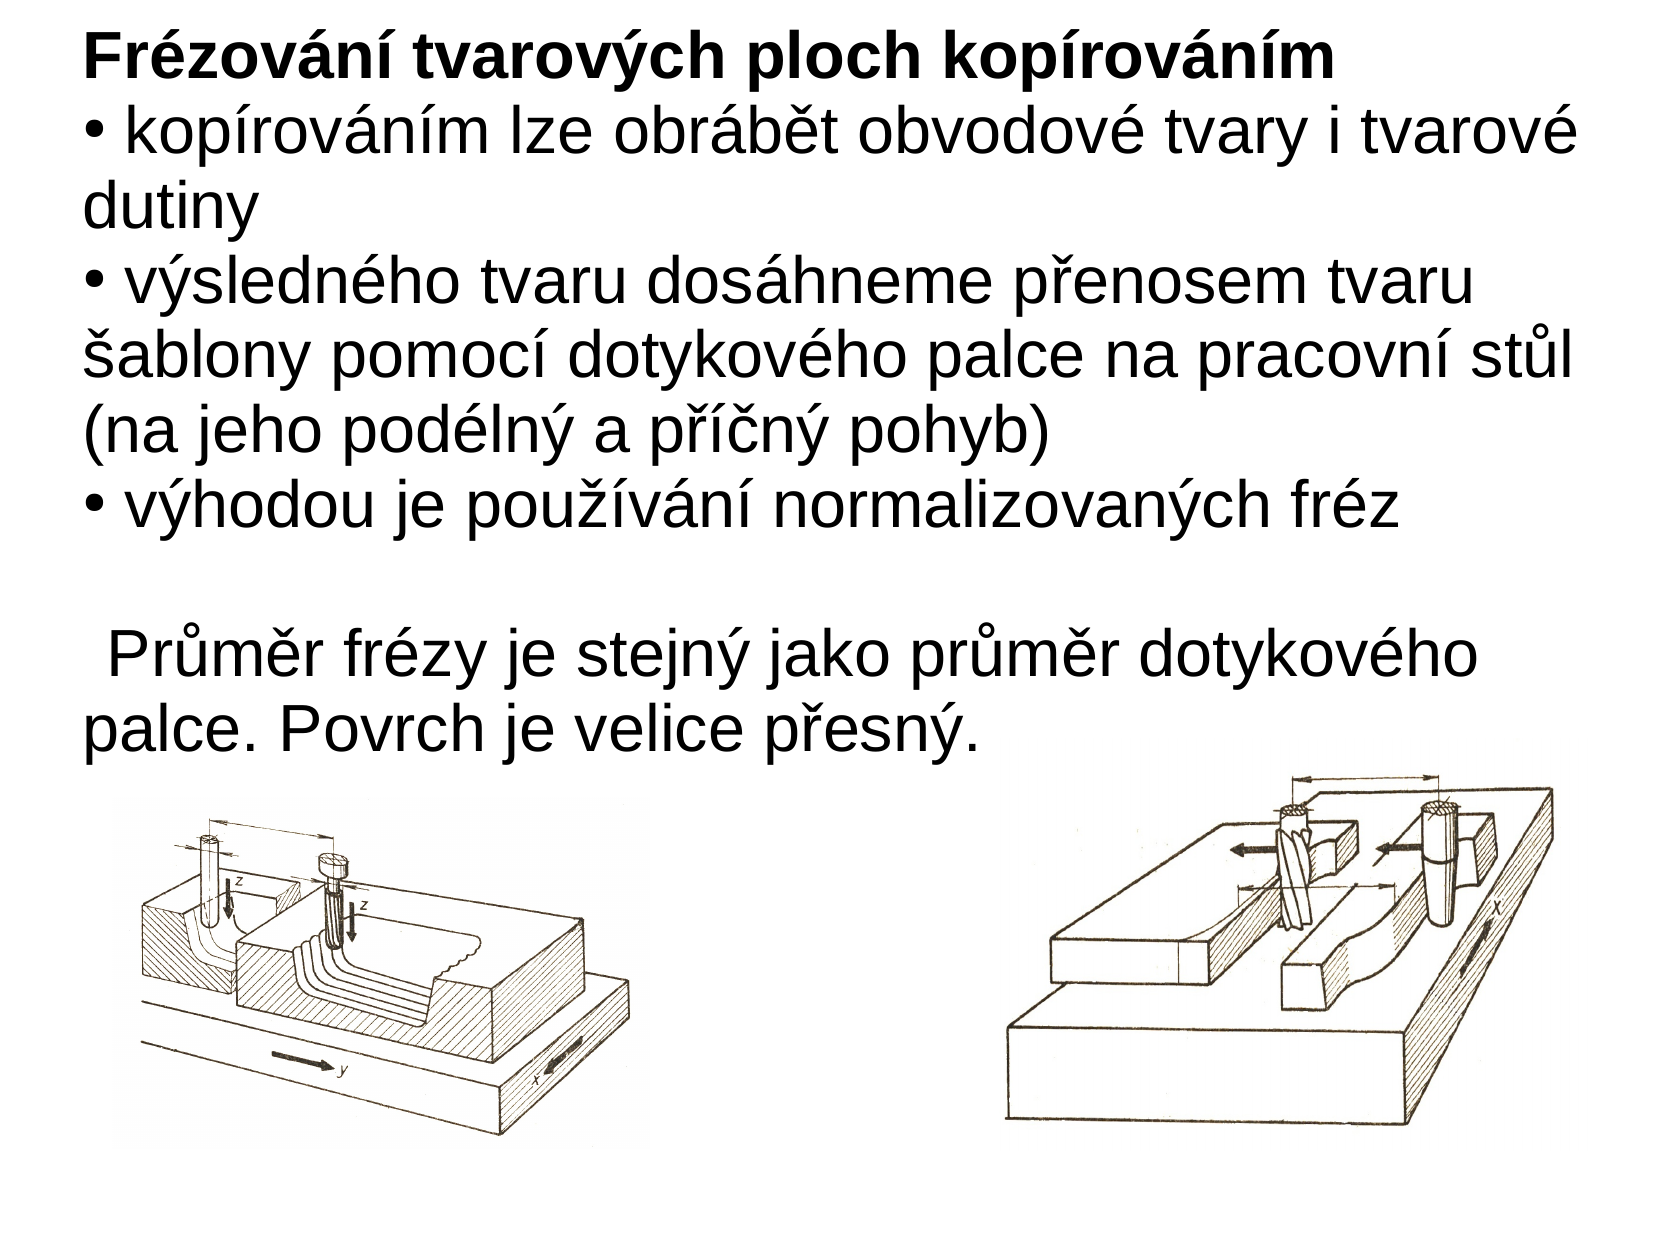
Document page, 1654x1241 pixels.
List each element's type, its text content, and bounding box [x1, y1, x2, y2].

picture [991, 738, 1588, 1151]
picture [112, 797, 650, 1149]
subtitle Frézování tvarových ploch kopírováním kopírováním lze obrábět obvodové tvary i tvarové dutiny výsledného tvaru dosáhneme přenosem tvaru šablony pomocí dotykového palce na pracovní stůl (na jeho podélný a příčný pohyb) výhodou je používání normalizovaných fréz Průměr frézy je stejný jako průměr dotykového palce. Povrch je velice přesný. [82, 18, 1625, 1140]
